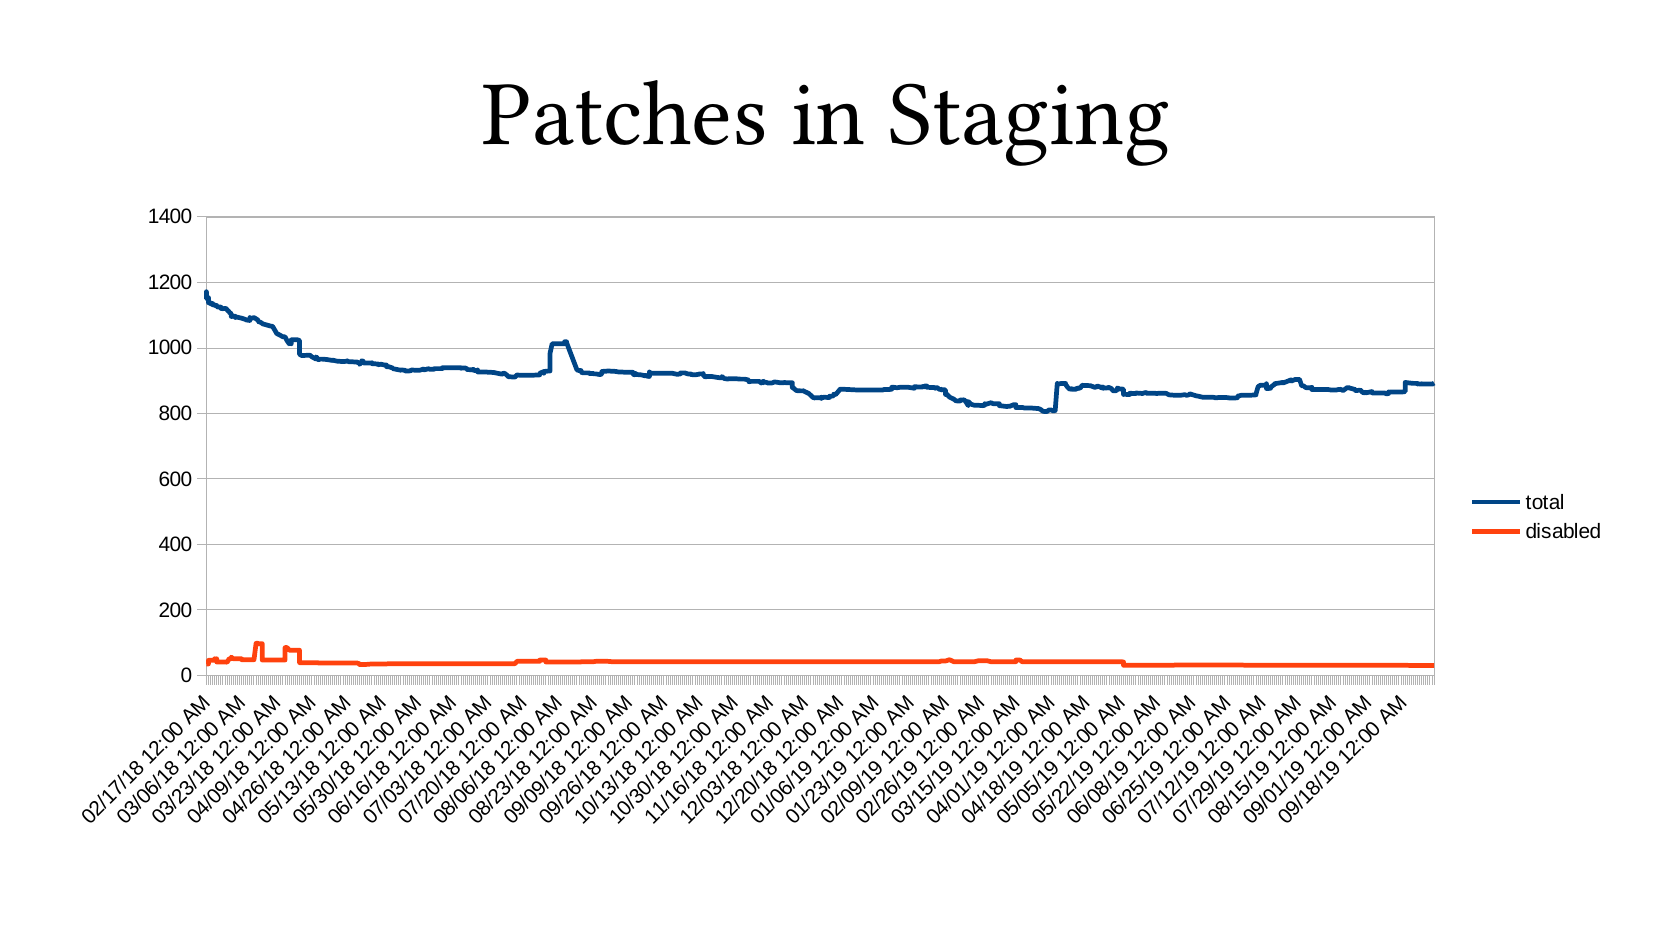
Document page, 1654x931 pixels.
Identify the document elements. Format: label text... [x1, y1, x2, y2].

title Patches in Staging [82, 37, 1571, 192]
chart [45, 192, 1621, 842]
